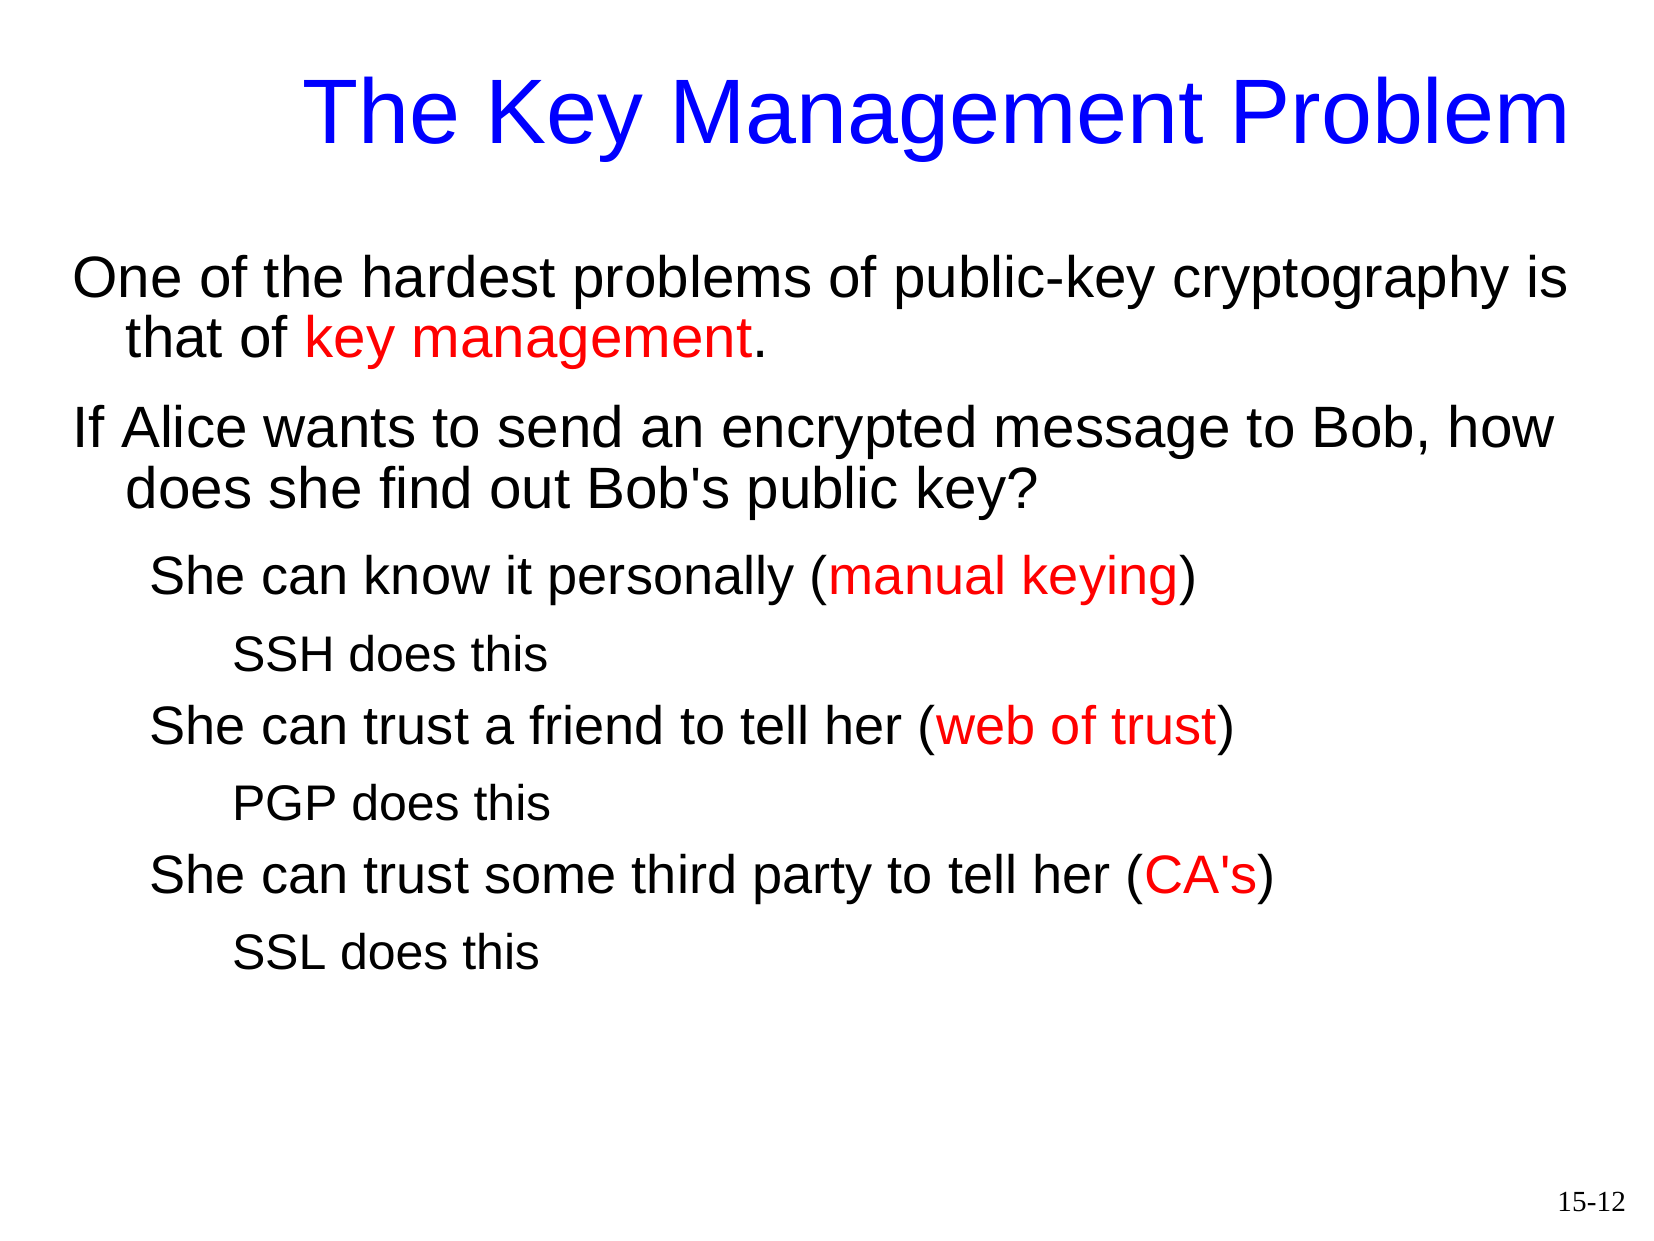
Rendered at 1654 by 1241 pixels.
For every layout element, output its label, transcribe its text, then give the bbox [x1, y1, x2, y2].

list One of the hardest problems of public-key cryptography is that of key management. If Alice wants to send an encrypted message to Bob, how does she find out Bob's public key? She can know it personally (manual keying) SSH does this She can trust a friend to tell her (web of trust) PGP does this She can trust some third party to tell her (CA's) SSL does this [55, 248, 1607, 1031]
title The Key Management Problem [84, 11, 1573, 219]
